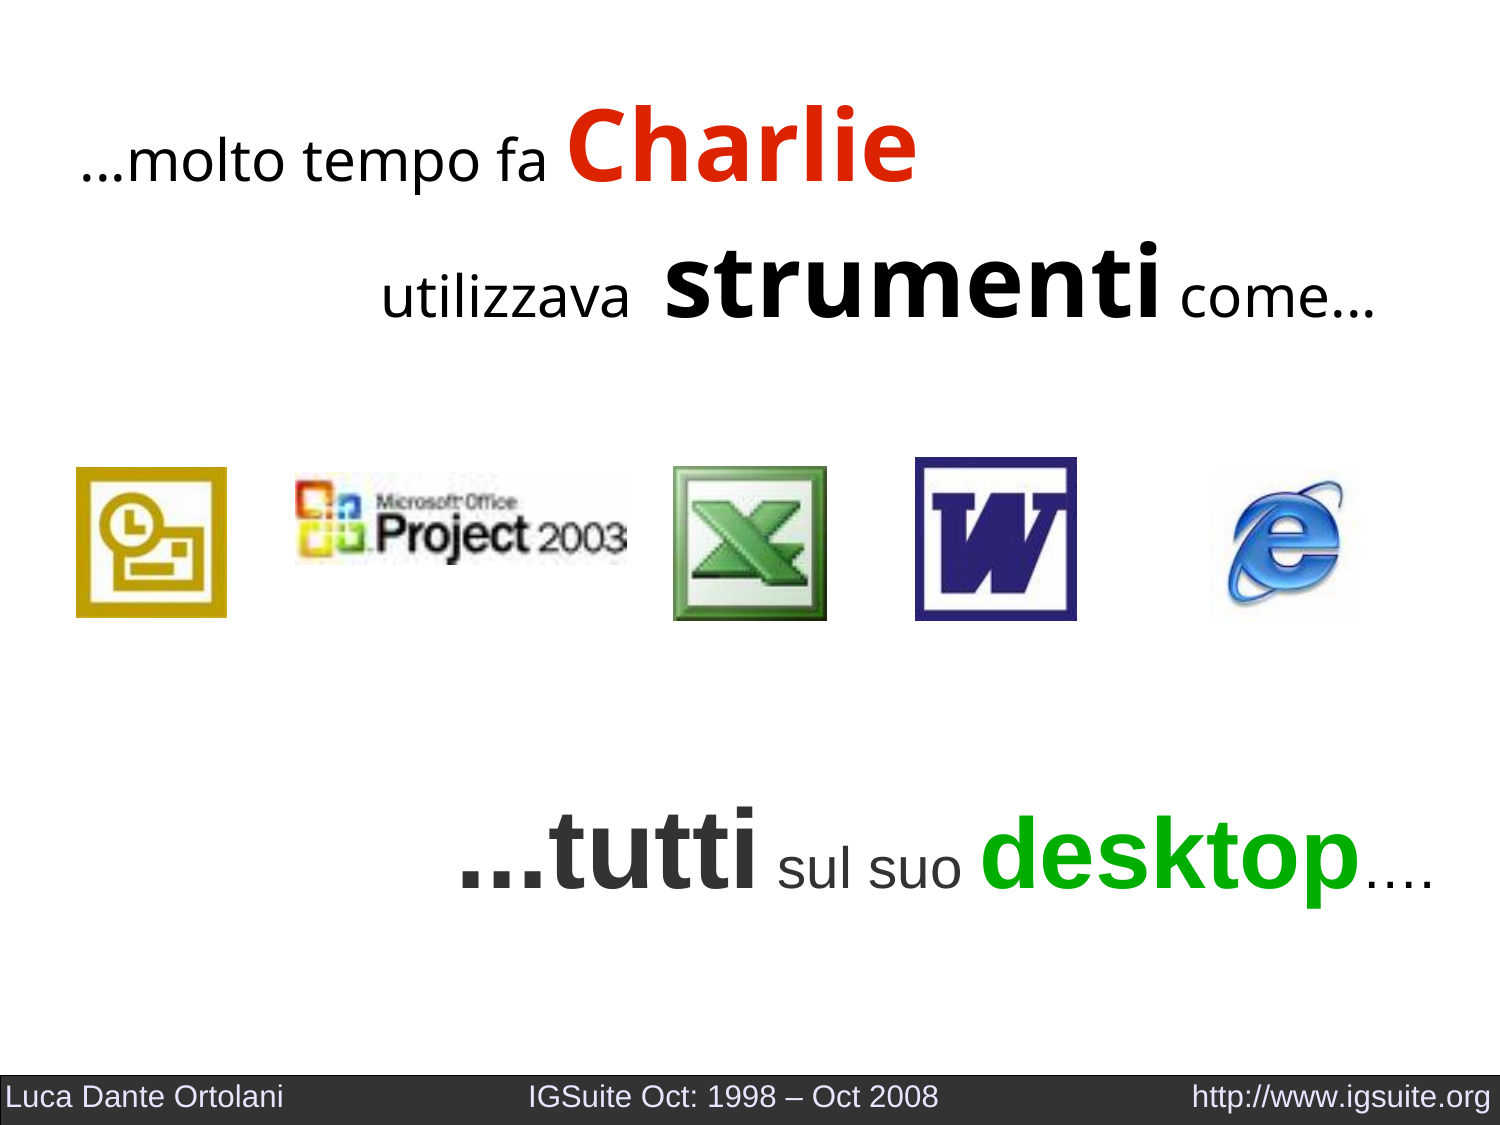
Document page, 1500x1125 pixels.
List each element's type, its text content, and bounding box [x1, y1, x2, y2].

picture [1210, 470, 1361, 621]
picture [76, 467, 227, 618]
picture [915, 457, 1077, 621]
picture [295, 472, 627, 565]
text_box ...tutti sul suo desktop…. [440, 779, 1477, 921]
text_box Luca Dante Ortolani IGSuite Oct: 1998 – Oct 2008 http://www.igsuite.org [0, 1075, 1500, 1125]
text_box ...molto tempo fa Charlie utilizzava strumenti come... [64, 66, 1418, 355]
picture [673, 466, 827, 621]
